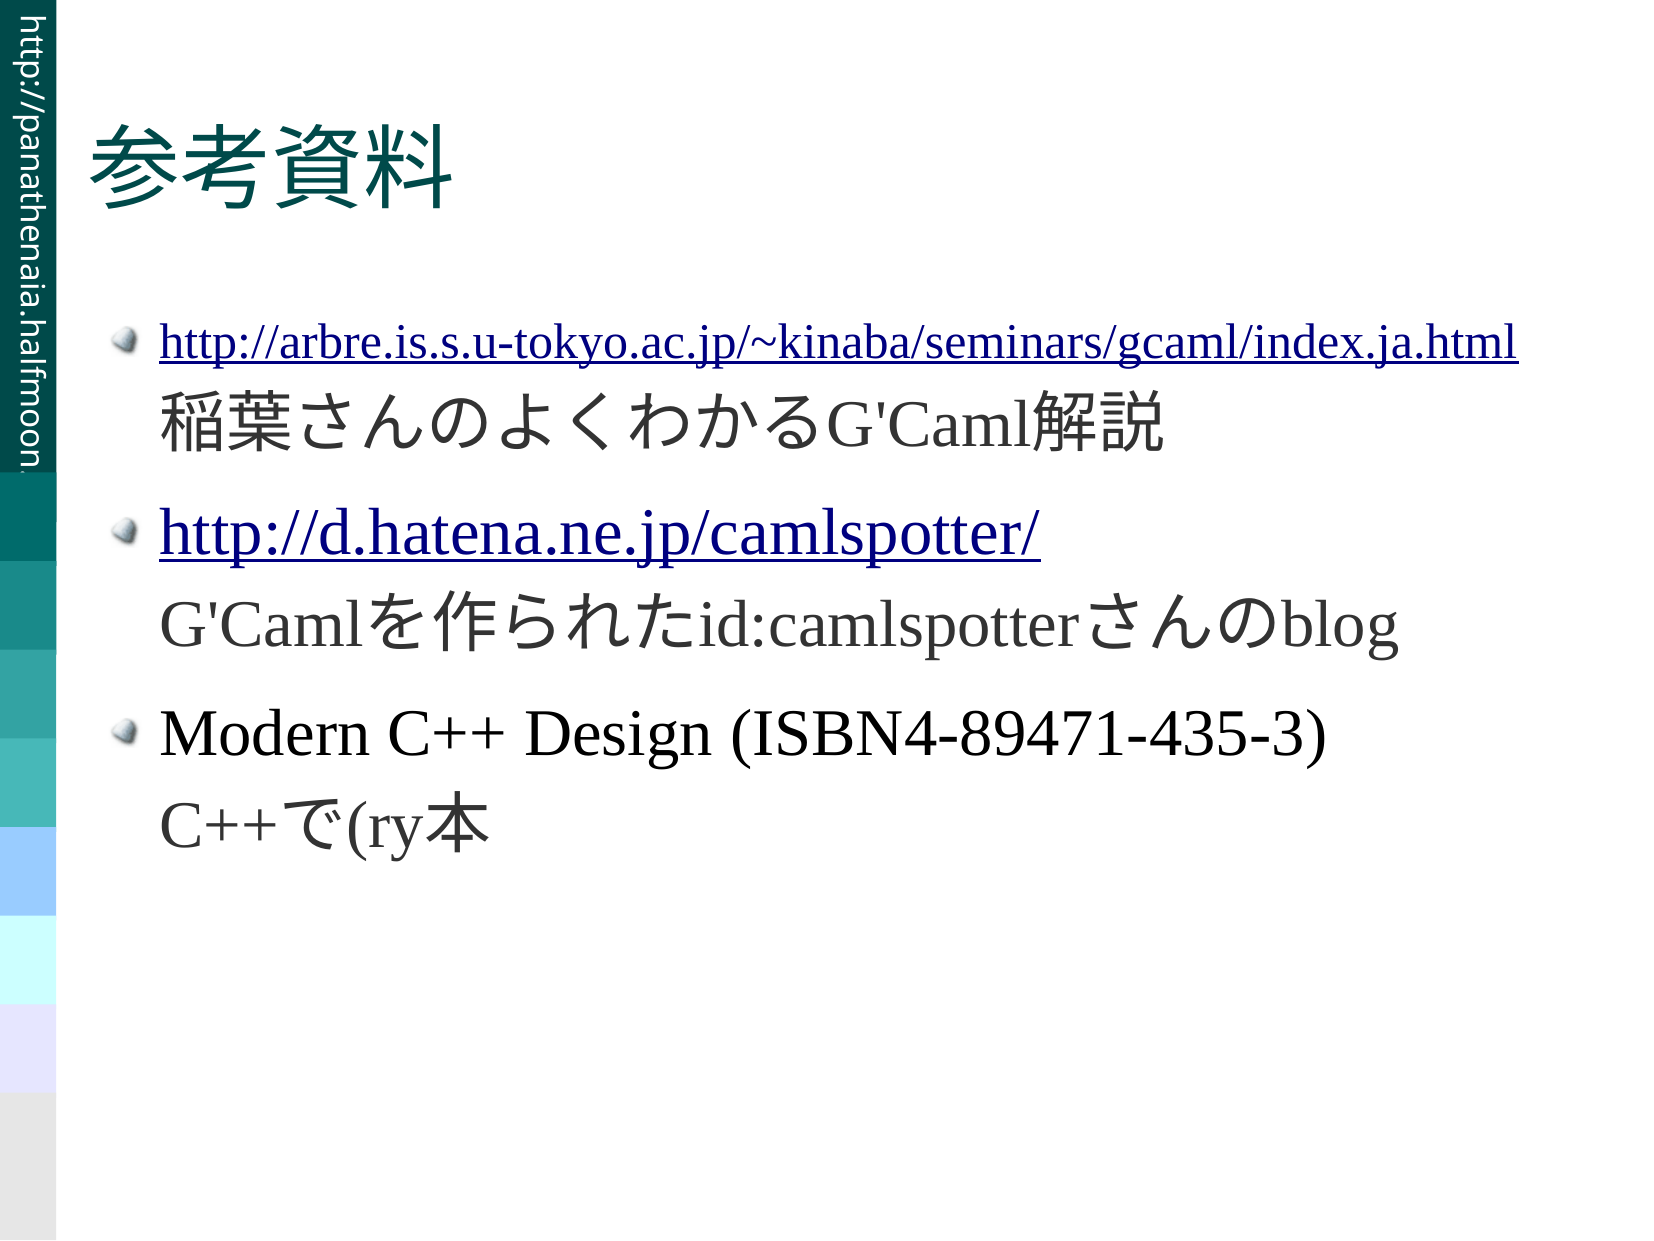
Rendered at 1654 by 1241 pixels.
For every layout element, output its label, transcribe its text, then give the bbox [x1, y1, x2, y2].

list http://arbre.is.s.u-tokyo.ac.jp/~kinaba/seminars/gcaml/index.ja.html 稲葉さんのよくわかるG'Caml解説 http://d.hatena.ne.jp/camlspotter/ G'Camlを作られたid:camlspotterさんのblog Modern C++ Design (ISBN4-89471-435-3) C++で(ry本 [88, 313, 1577, 1133]
title 参考資料 [88, 57, 1577, 265]
